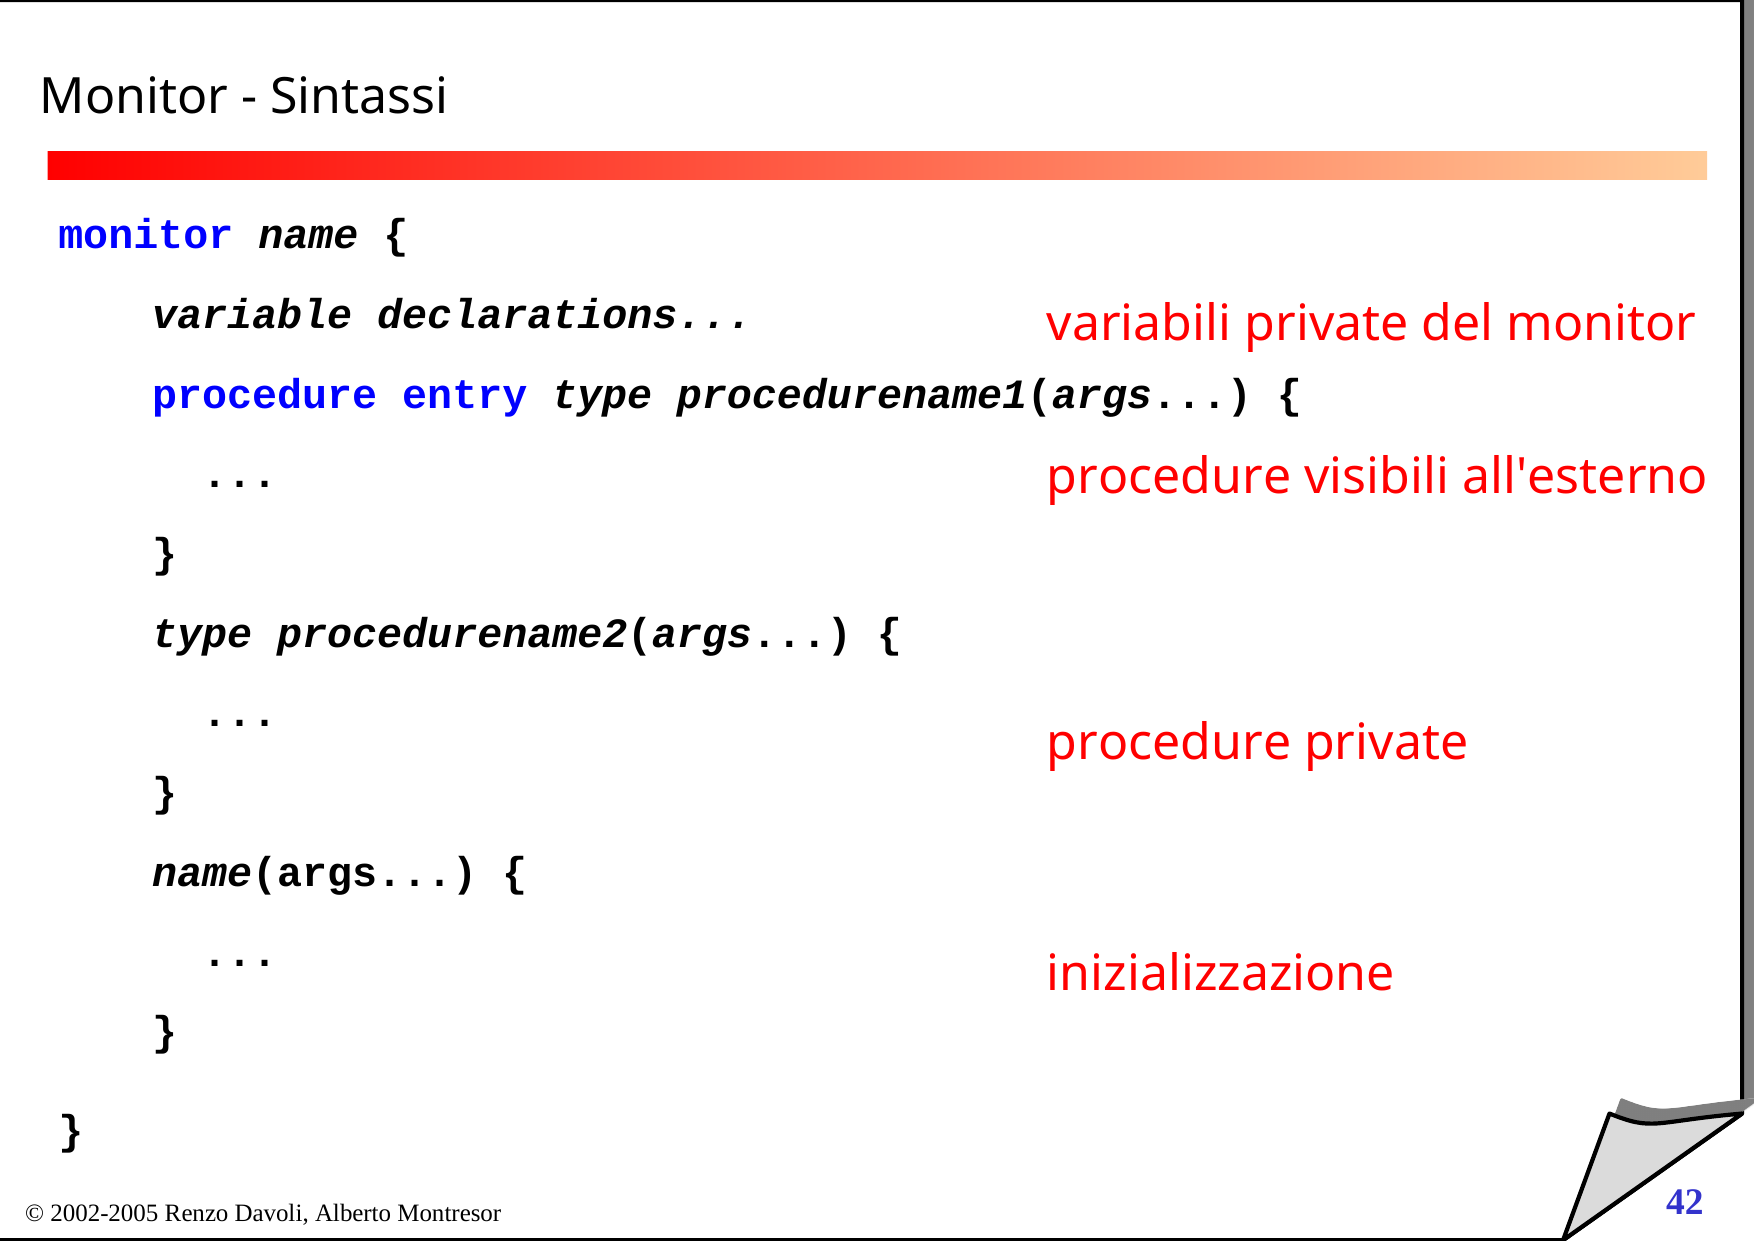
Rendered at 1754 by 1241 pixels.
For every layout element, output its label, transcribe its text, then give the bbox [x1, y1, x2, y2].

text_box inizializzazione [1046, 933, 1423, 1004]
text_box procedure private [1046, 702, 1496, 774]
text_box variabili private del monitor [1046, 283, 1743, 355]
title Monitor - Sintassi [39, 49, 1713, 144]
text_box procedure visibili all'esterno [1046, 437, 1754, 508]
list monitor name { variable declarations... procedure entry type procedurename1(args...) { ... } type procedurename2(args...) { ... } name(args...) { ... } } [58, 206, 1696, 1164]
